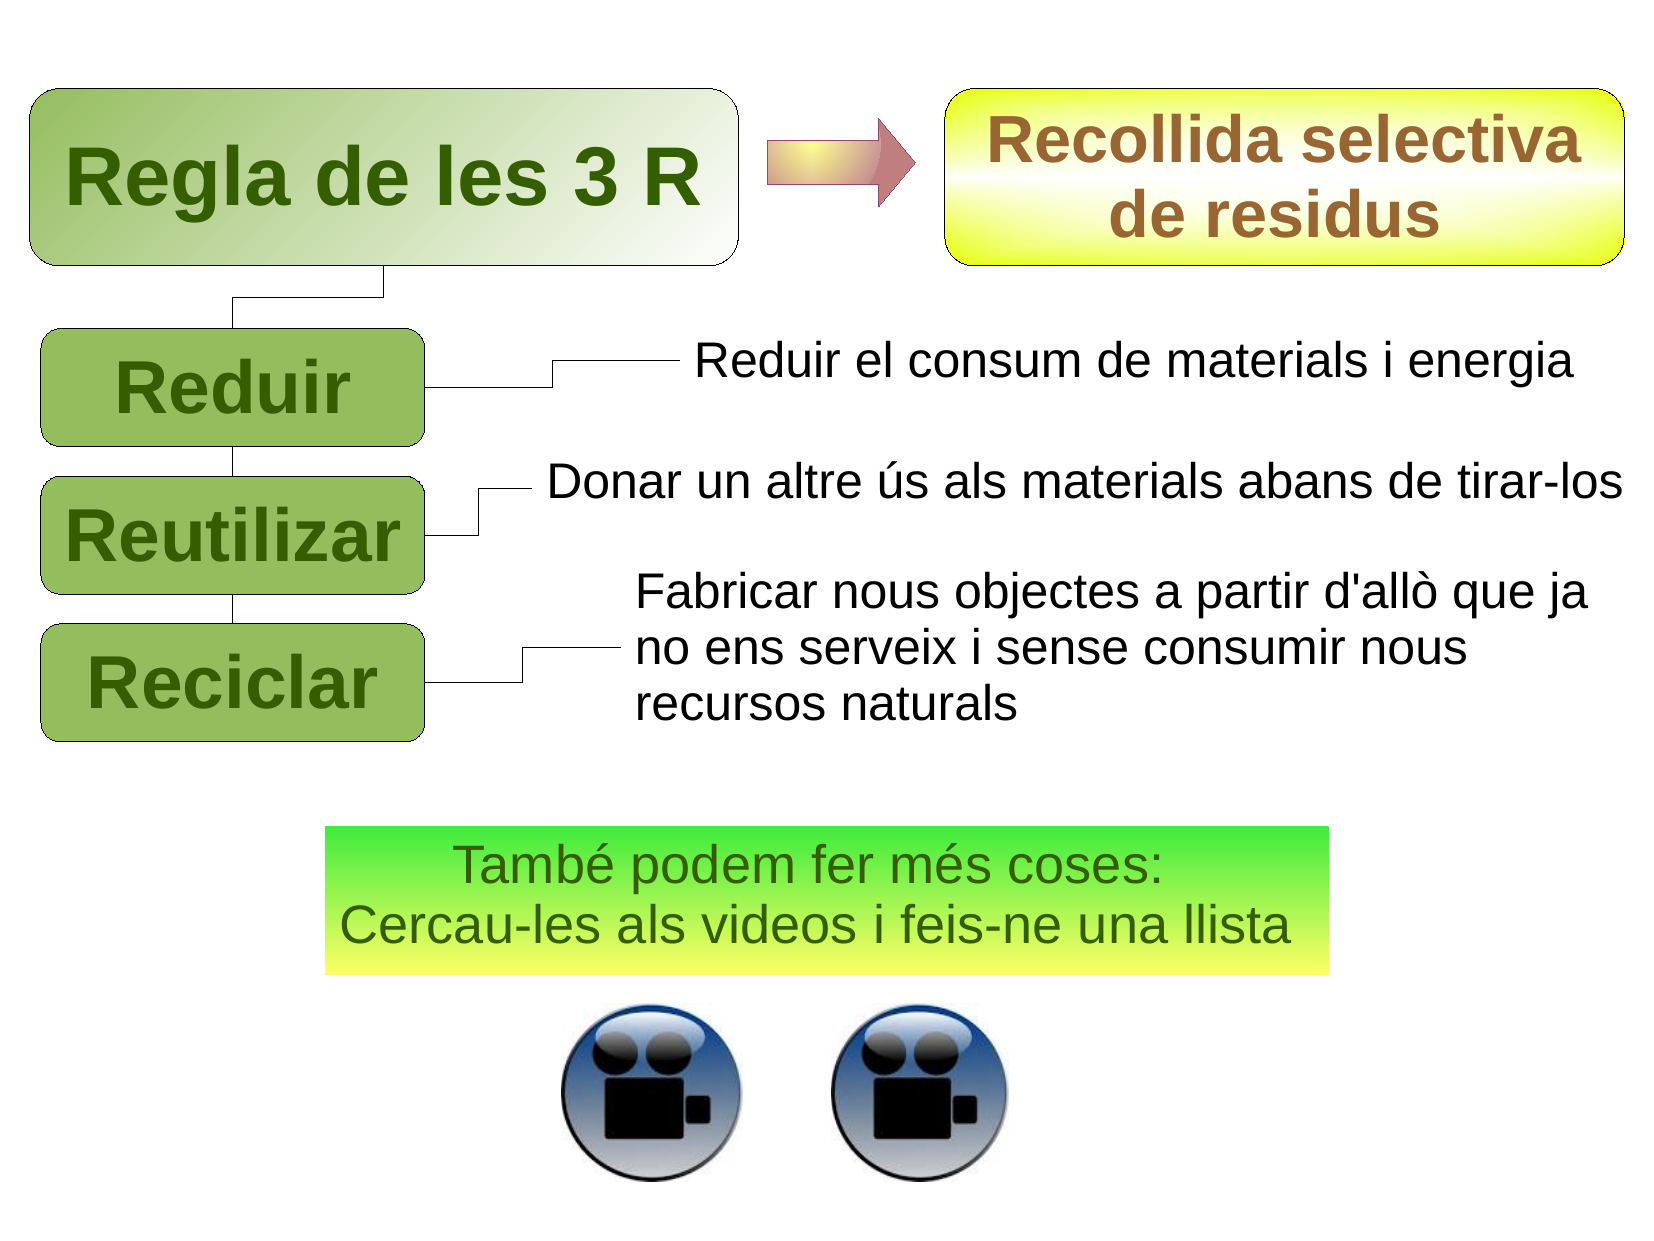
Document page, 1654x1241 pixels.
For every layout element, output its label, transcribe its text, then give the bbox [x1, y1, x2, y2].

text_box Recollida selectiva de residus [944, 88, 1625, 266]
text_box També podem fer més coses: Cercau-les als videos i feis-ne una llista [324, 826, 1329, 975]
picture [831, 1003, 1009, 1182]
text_box Reciclar [40, 623, 425, 742]
text_box Reutilizar [40, 476, 425, 595]
text_box Reduir [40, 328, 425, 447]
text_box Reduir el consum de materials i energia [679, 324, 1595, 396]
text_box [767, 118, 916, 207]
text_box Fabricar nous objectes a partir d'allò que ja no ens serveix i sense consumir nous recursos naturals [620, 556, 1654, 739]
picture [561, 1003, 743, 1182]
text_box Regla de les 3 R [29, 88, 739, 266]
text_box Donar un altre ús als materials abans de tirar-los [531, 445, 1654, 532]
